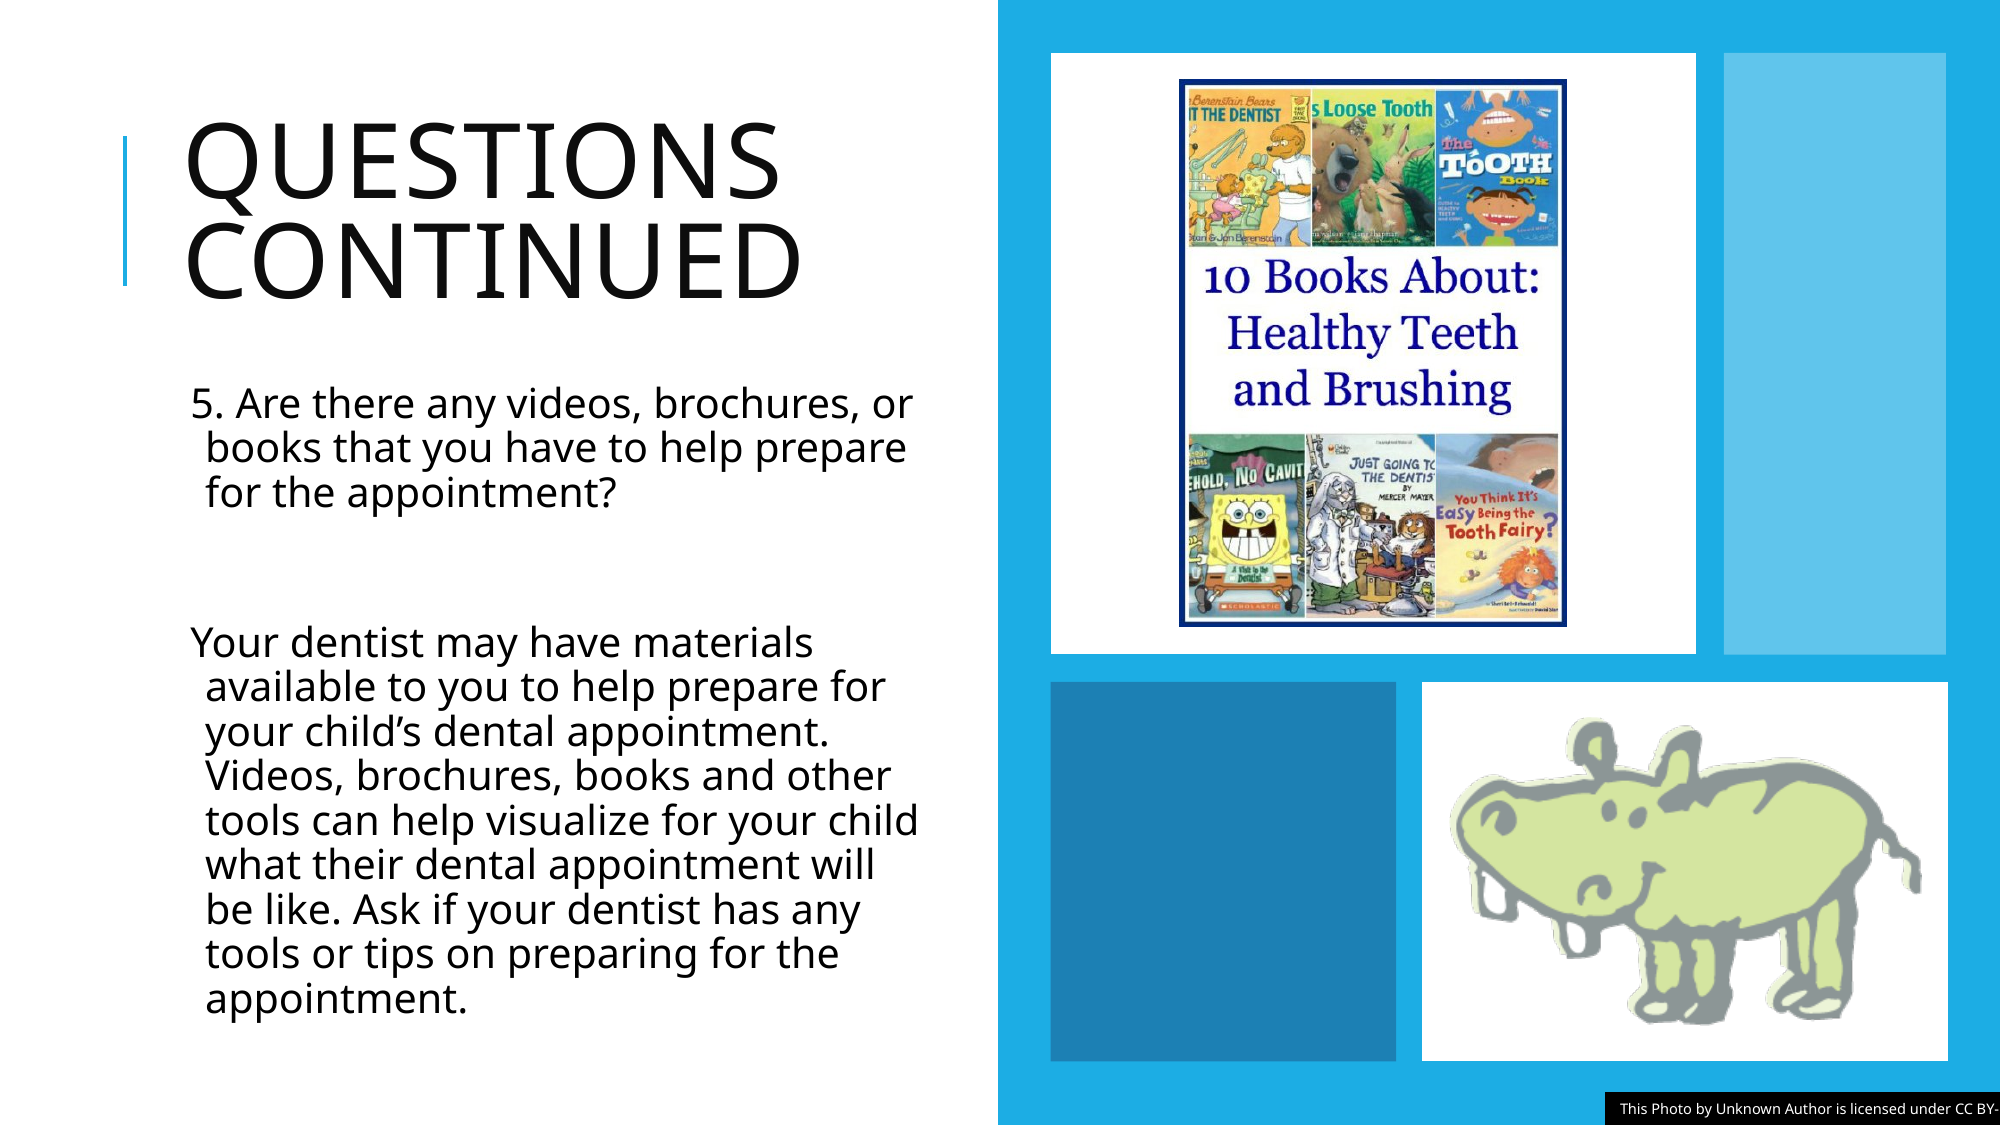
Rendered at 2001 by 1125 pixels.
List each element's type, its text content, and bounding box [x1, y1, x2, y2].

text_box [998, 0, 2000, 1125]
text_box This Photo by Unknown Author is licensed under CC BY-NC-ND [1605, 1092, 2000, 1125]
list 5. Are there any videos, brochures, or books that you have to help prepare for the appointment? Your dentist may have materials available to you to help prepare for your child’s dental appointment. Videos, brochures, books and other tools can help visualize for your child what their dental appointment will be like. Ask if your dentist has any tools or tips on preparing for the appointment. [168, 375, 932, 1036]
picture [1449, 717, 1922, 1026]
title Questions continued [168, 96, 945, 343]
picture [1179, 79, 1567, 627]
